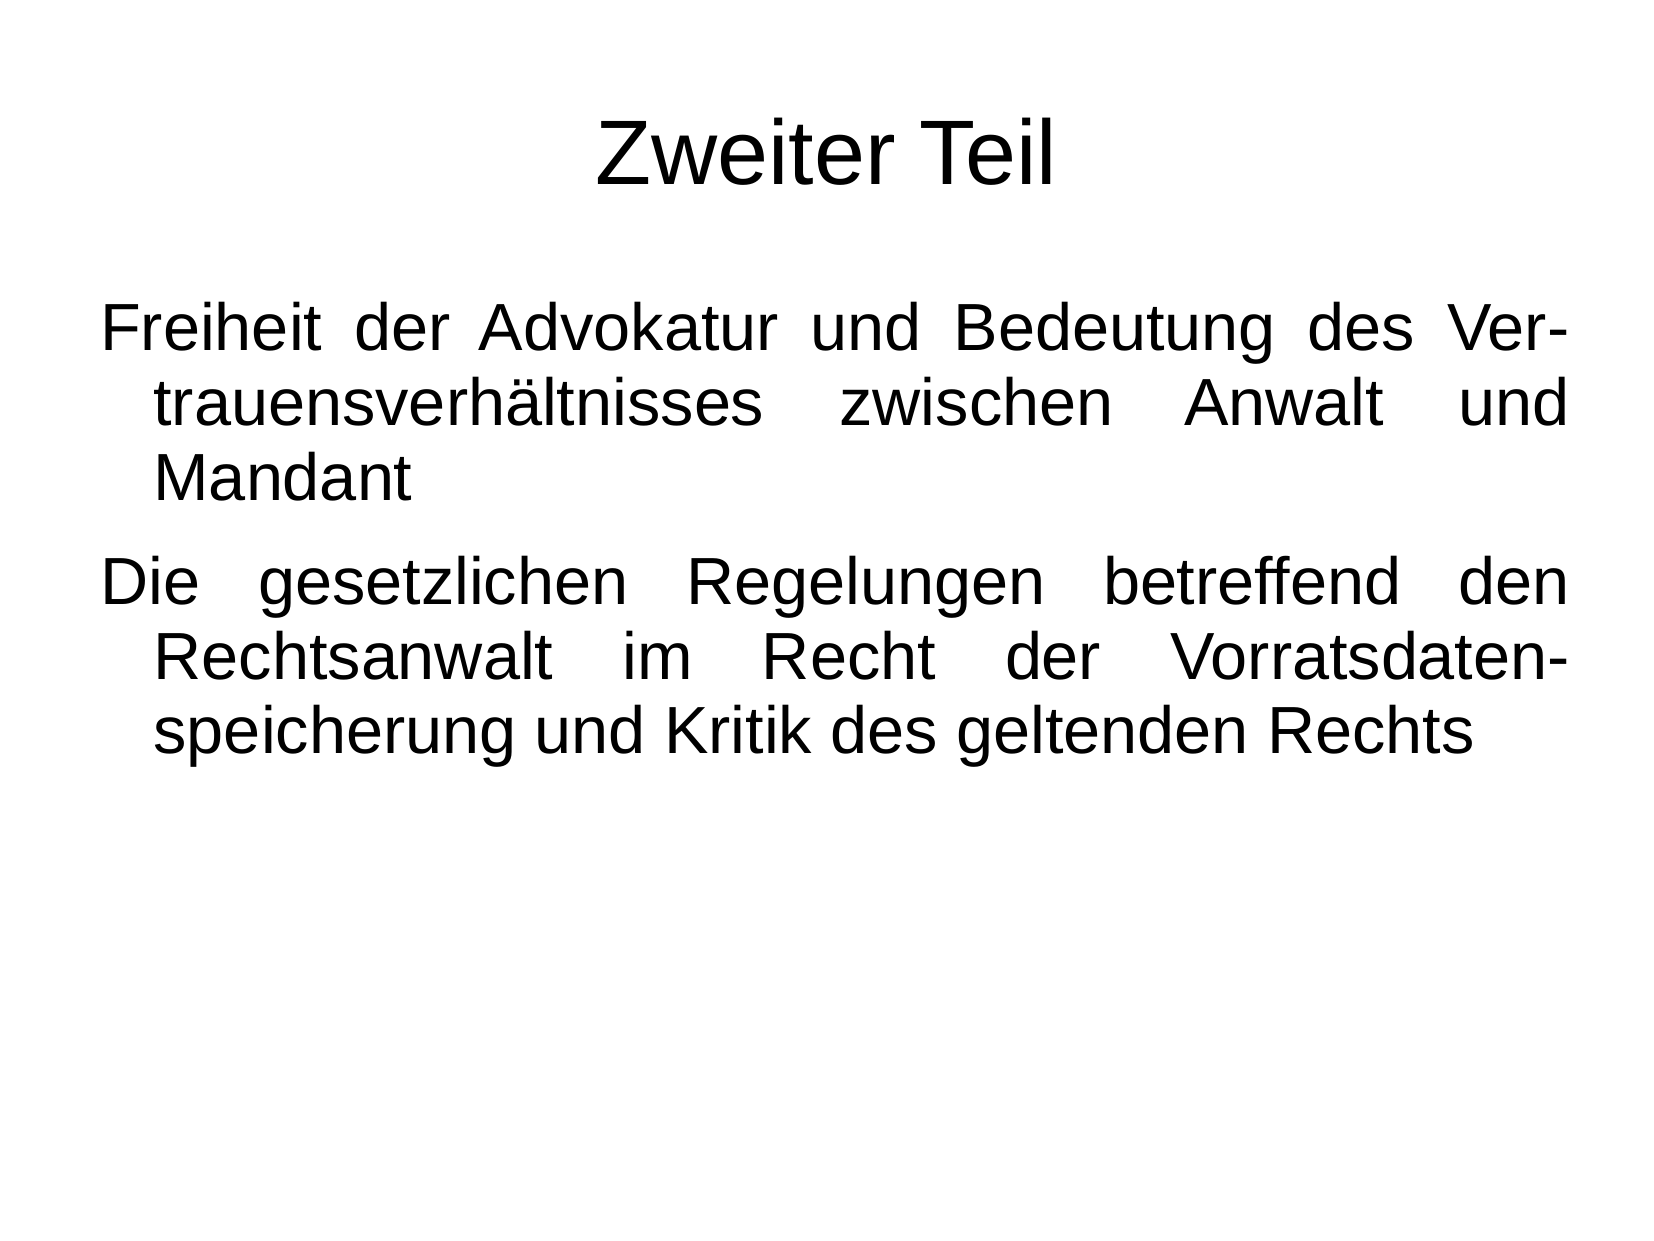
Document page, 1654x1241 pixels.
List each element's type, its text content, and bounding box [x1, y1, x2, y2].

list Freiheit der Advokatur und Bedeutung des Ver-trauensverhältnisses zwischen Anwalt und Mandant Die gesetzlichen Regelungen betreffend den Rechtsanwalt im Recht der Vorratsdaten-speicherung und Kritik des geltenden Rechts [82, 290, 1571, 1094]
title Zweiter Teil [82, 56, 1571, 250]
